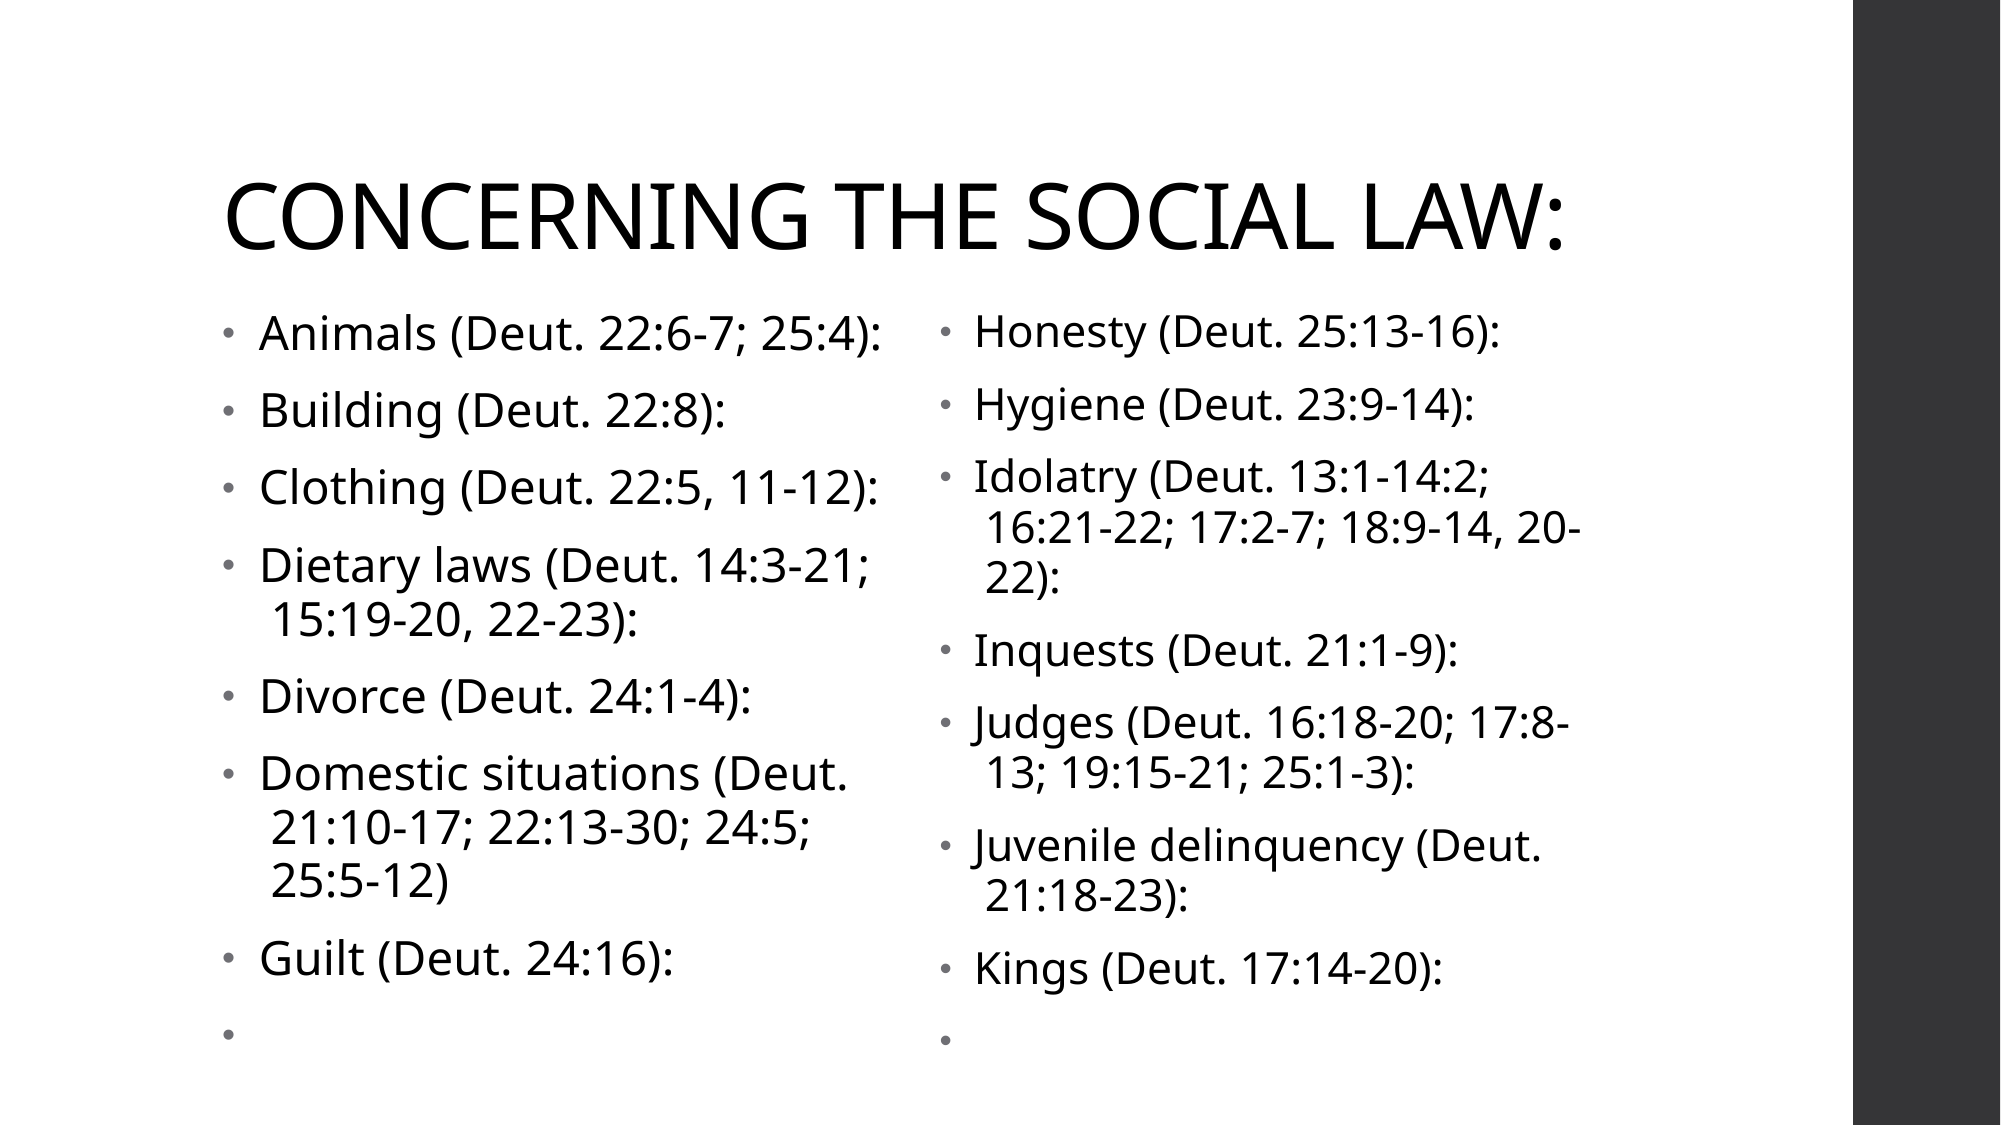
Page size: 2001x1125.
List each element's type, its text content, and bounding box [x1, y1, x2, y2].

title CONCERNING THE SOCIAL LAW: [206, 60, 1797, 278]
list Animals (Deut. 22:6-7; 25:4): Building (Deut. 22:8): Clothing (Deut. 22:5, 11-12): Dietary laws (Deut. 14:3-21; 15:19-20, 22-23): Divorce (Deut. 24:1-4): Domestic situations (Deut. 21:10-17; 22:13-30; 24:5; 25:5-12) Guilt (Deut. 24:16): [207, 299, 900, 1014]
list Honesty (Deut. 25:13-16): Hygiene (Deut. 23:9-14): Idolatry (Deut. 13:1-14:2; 16:21-22; 17:2-7; 18:9-14, 20-22): Inquests (Deut. 21:1-9): Judges (Deut. 16:18-20; 17:8-13; 19:15-21; 25:1-3): Juvenile delinquency (Deut. 21:18-23): Kings (Deut. 17:14-20): [924, 299, 1617, 1014]
